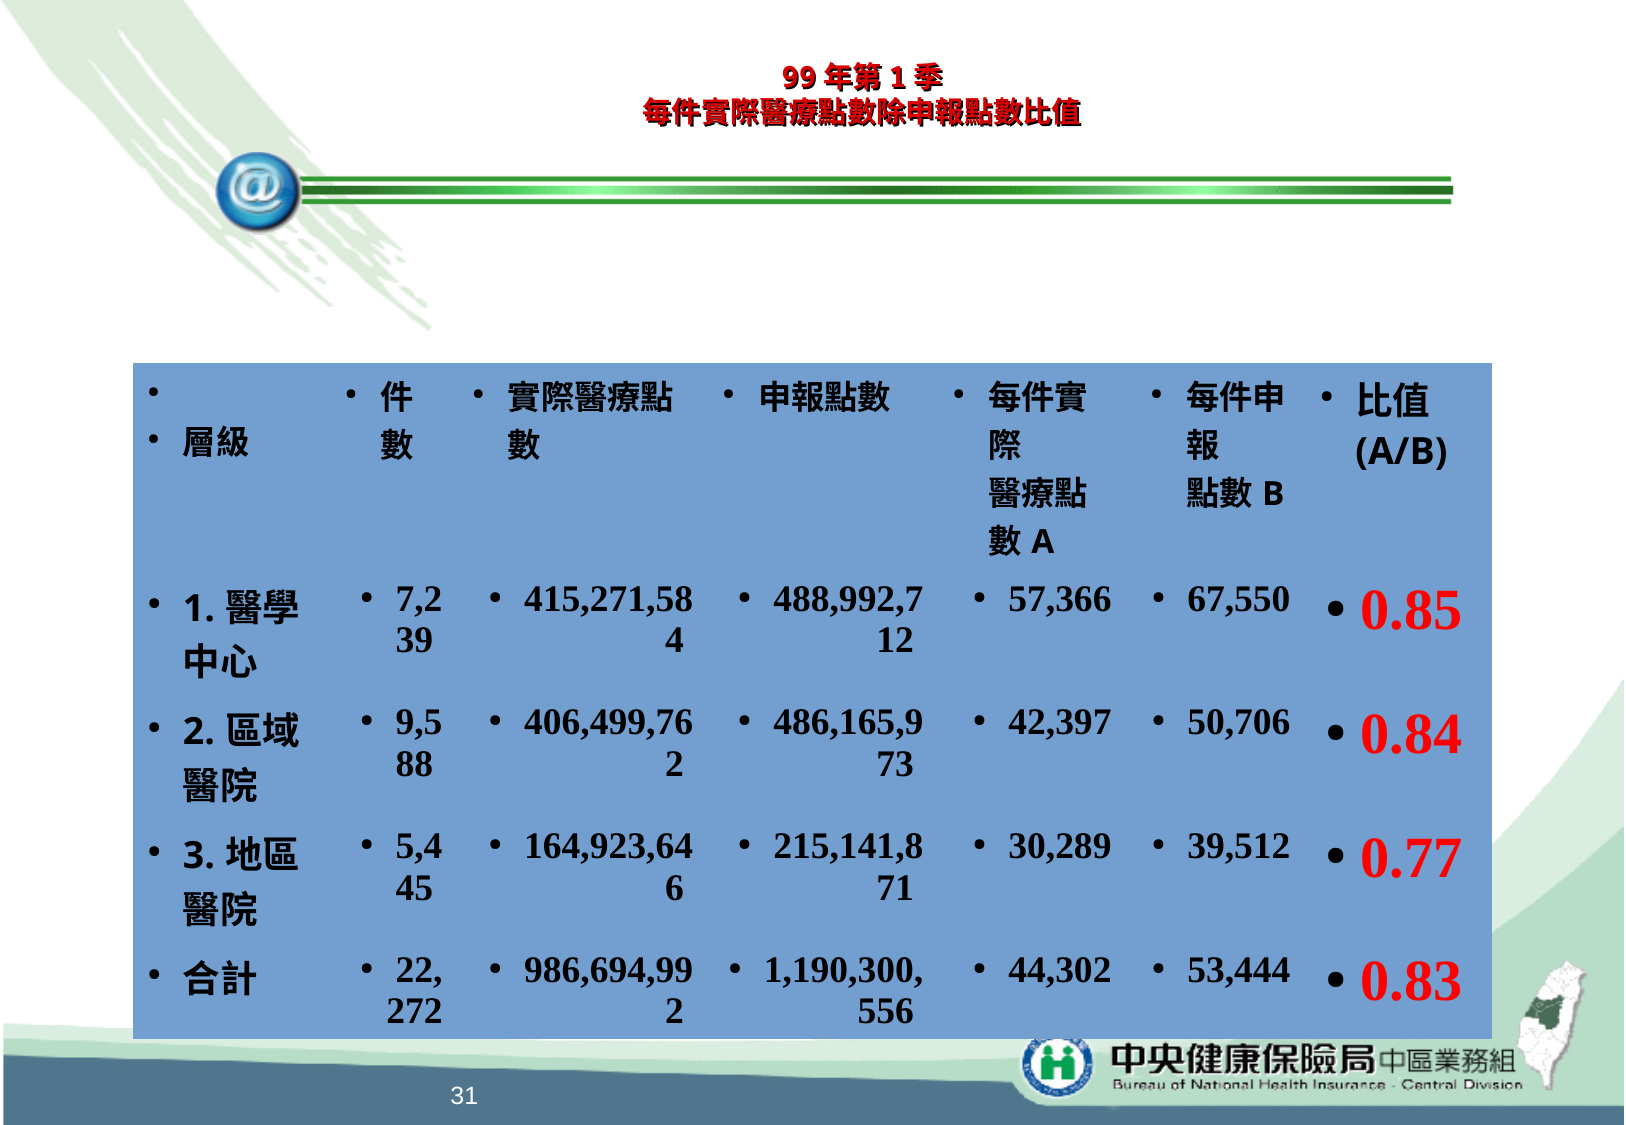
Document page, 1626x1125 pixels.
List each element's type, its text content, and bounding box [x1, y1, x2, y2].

table_header 申報點數 [708, 363, 938, 570]
table_cell 215,141,871 [708, 818, 938, 941]
table_header 比值(A/B) [1305, 363, 1492, 570]
table_cell 50,706 [1136, 694, 1305, 818]
table_cell 39,512 [1136, 818, 1305, 941]
table_cell 44,302 [938, 941, 1136, 1039]
table_cell 406,499,762 [457, 694, 708, 818]
table_cell 488,992,712 [708, 570, 938, 694]
table_cell 5,445 [330, 818, 457, 941]
table_cell 164,923,646 [457, 818, 708, 941]
table_cell 0.85 [1305, 570, 1492, 694]
table_cell 53,444 [1136, 941, 1305, 1039]
table_cell 2.區域醫院 [133, 694, 330, 818]
table_cell 7,239 [330, 570, 457, 694]
table_cell 0.84 [1305, 694, 1492, 818]
table_cell 1,190,300,556 [708, 941, 938, 1039]
table_cell 986,694,992 [457, 941, 708, 1039]
table_cell 9,588 [330, 694, 457, 818]
table_cell 0.77 [1305, 818, 1492, 941]
table_cell 486,165,973 [708, 694, 938, 818]
table_cell 0.83 [1305, 941, 1492, 1039]
table_header 每件申報 點數B [1136, 363, 1305, 570]
table_cell 57,366 [938, 570, 1136, 694]
table_header 實際醫療點數 [457, 363, 708, 570]
text_box [435, 1065, 815, 1125]
table_cell 合計 [133, 941, 330, 1039]
table_header 件數 [330, 363, 457, 570]
table_cell 42,397 [938, 694, 1136, 818]
table_header 層級 [133, 363, 330, 570]
table_cell 22,272 [330, 941, 457, 1039]
table_cell 415,271,584 [457, 570, 708, 694]
table_cell 1.醫學中心 [133, 570, 330, 694]
title 99年第1季 每件實際醫療點數除申報點數比值 [162, 0, 1562, 188]
table_cell 30,289 [938, 818, 1136, 941]
table_cell 67,550 [1136, 570, 1305, 694]
table_cell 3.地區醫院 [133, 818, 330, 941]
table_header 每件實際 醫療點數A [938, 363, 1136, 570]
